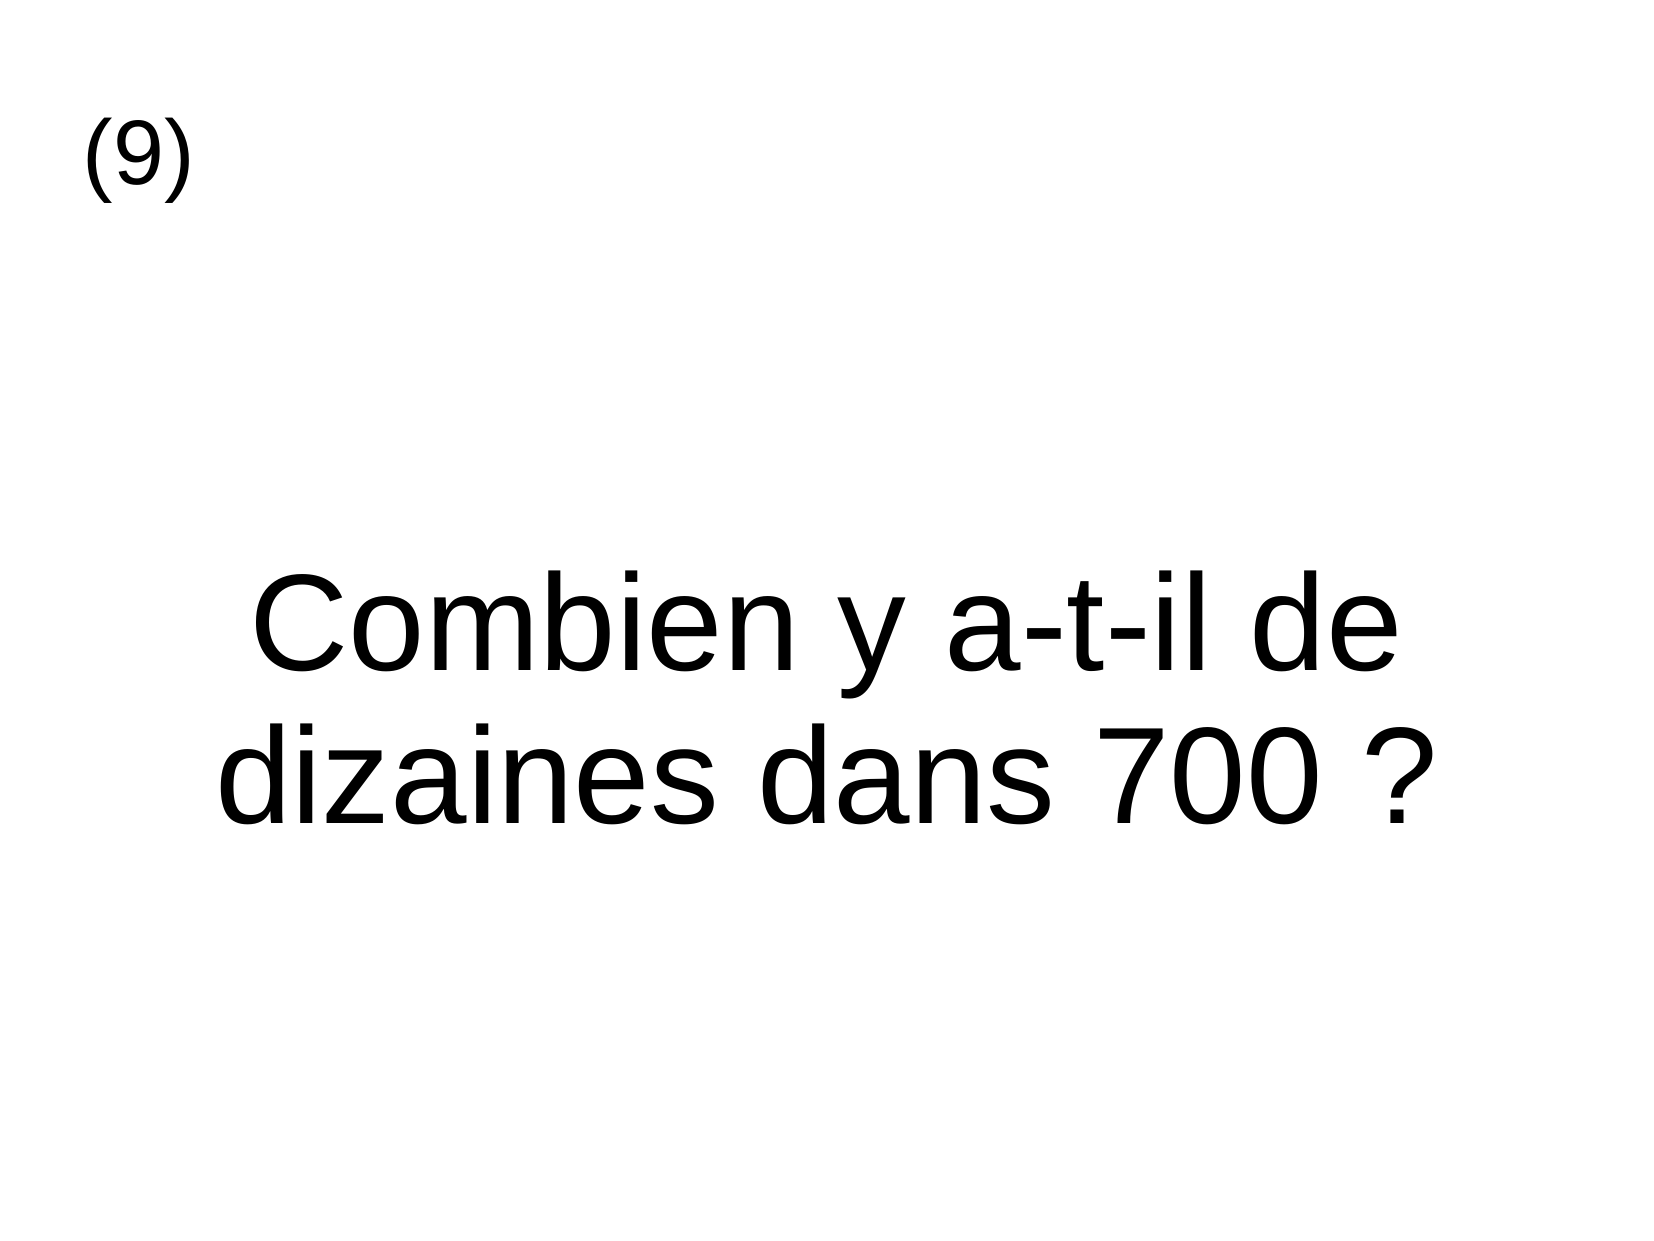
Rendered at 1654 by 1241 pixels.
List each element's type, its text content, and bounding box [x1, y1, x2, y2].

title (9) [82, 56, 1571, 250]
subtitle Combien y a-t-il de dizaines dans 700 ? [82, 297, 1571, 1102]
